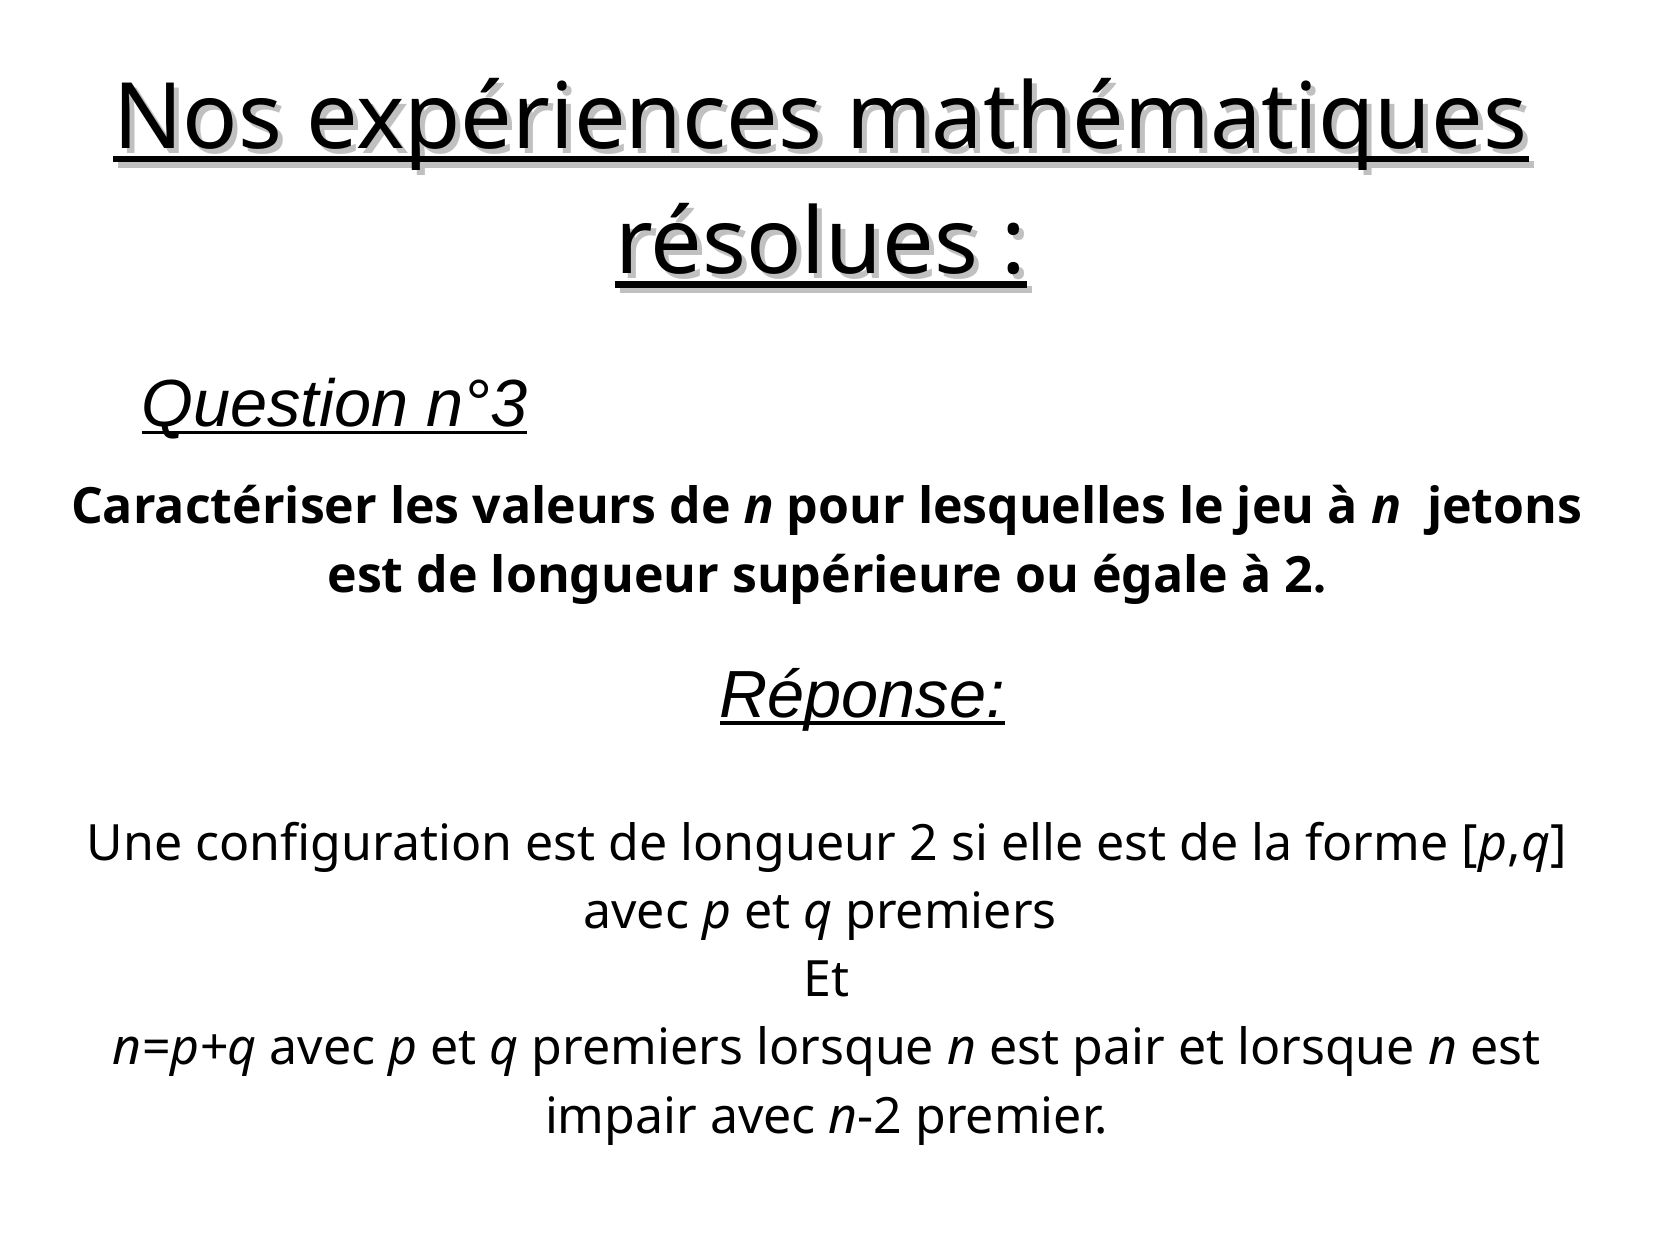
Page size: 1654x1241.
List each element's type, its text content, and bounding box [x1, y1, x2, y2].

text_box Réponse: Une configuration est de longueur 2 si elle est de la forme [p,q] avec p et q premiers Et n=p+q avec p et q premiers lorsque n est pair et lorsque n est impair avec n-2 premier. [70, 649, 1583, 1127]
text_box Nos expériences mathématiques résolues : [70, 45, 1571, 308]
list Question n°3 Caractériser les valeurs de n pour lesquelles le jeu à n jetons est de longueur supérieure ou égale à 2. [70, 366, 1583, 649]
